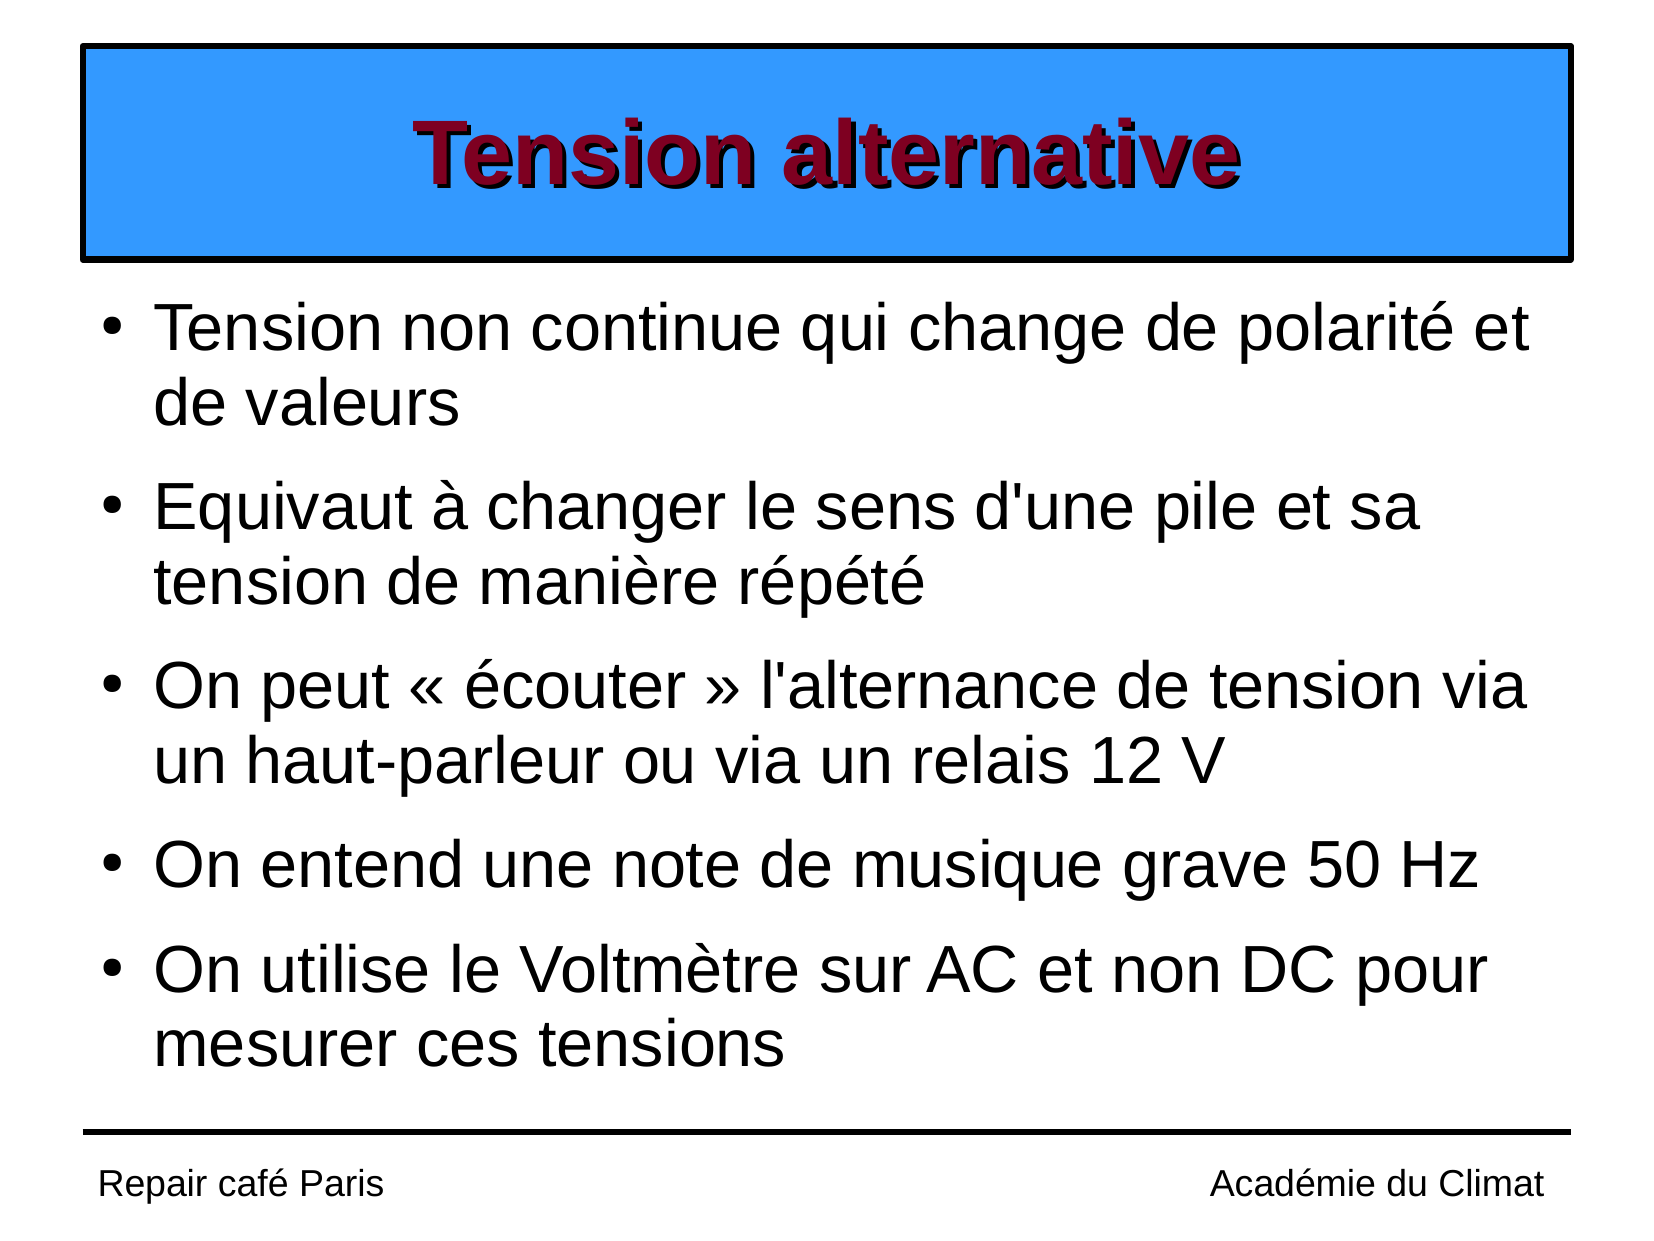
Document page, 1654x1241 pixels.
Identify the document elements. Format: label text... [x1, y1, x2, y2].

list Tension non continue qui change de polarité et de valeurs Equivaut à changer le sens d'une pile et sa tension de manière répété On peut « écouter » l'alternance de tension via un haut-parleur ou via un relais 12 V On entend une note de musique grave 50 Hz On utilise le Voltmètre sur AC et non DC pour mesurer ces tensions [82, 290, 1571, 1109]
text_box Repair café Paris Académie du Climat [82, 1155, 1571, 1213]
title Tension alternative [82, 46, 1571, 260]
